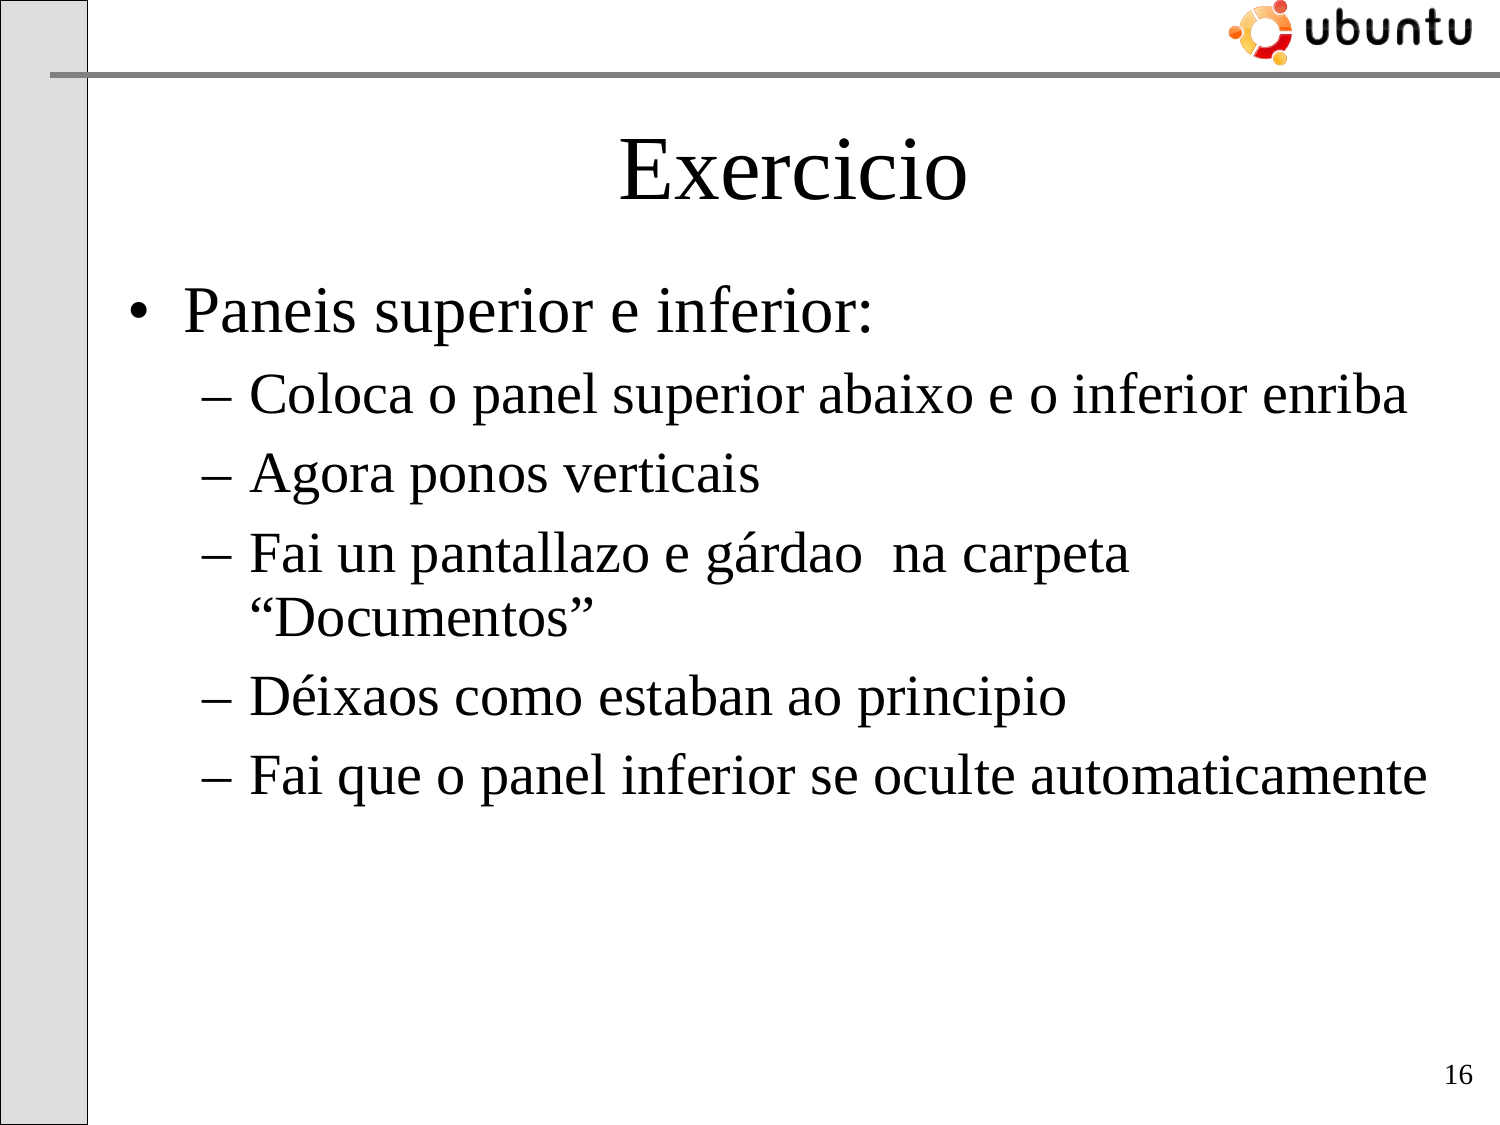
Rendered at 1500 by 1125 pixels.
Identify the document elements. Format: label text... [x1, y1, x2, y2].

title Exercicio [112, 99, 1477, 237]
list Paneis superior e inferior: Coloca o panel superior abaixo e o inferior enriba Agora ponos verticais Fai un pantallazo e gárdao na carpeta “Documentos” Déixaos como estaban ao principio Fai que o panel inferior se oculte automaticamente [112, 265, 1447, 827]
picture [1221, 0, 1483, 71]
